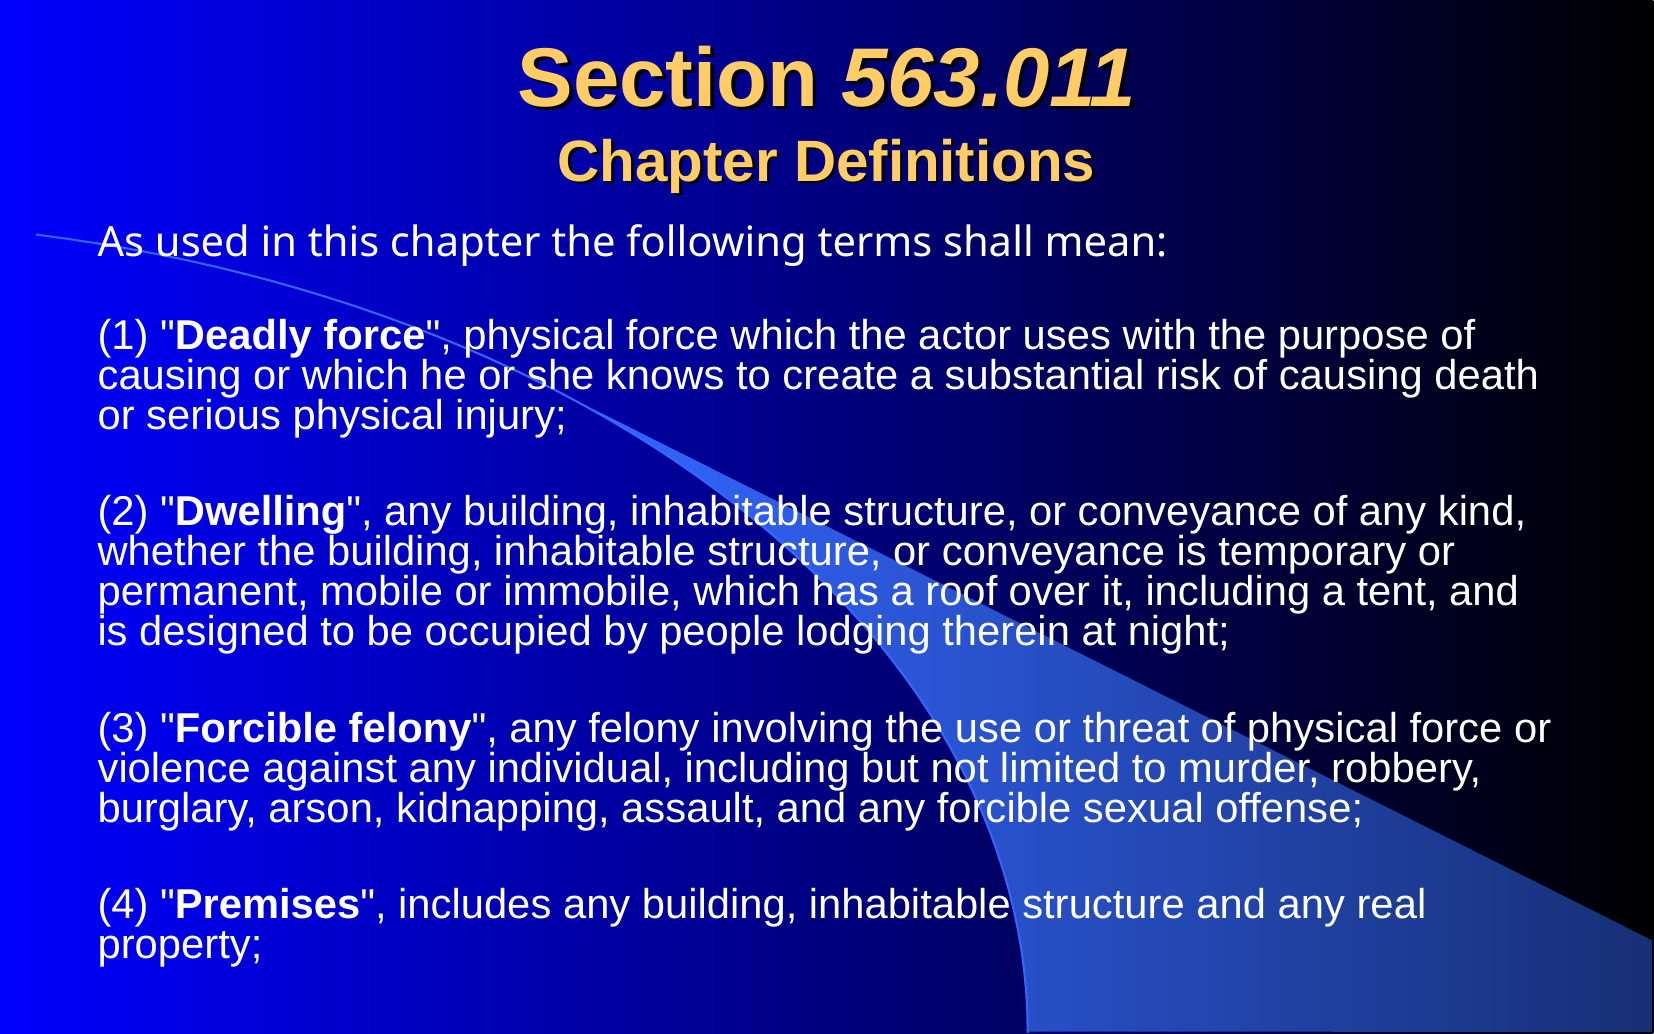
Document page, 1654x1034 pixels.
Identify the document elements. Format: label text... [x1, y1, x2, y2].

list As used in this chapter the following terms shall mean: (1) "Deadly force", physical force which the actor uses with the purpose of causing or which he or she knows to create a substantial risk of causing death or serious physical injury; (2) "Dwelling", any building, inhabitable structure, or conveyance of any kind, whether the building, inhabitable structure, or conveyance is temporary or permanent, mobile or immobile, which has a roof over it, including a tent, and is designed to be occupied by people lodging therein at night; (3) "Forcible felony", any felony involving the use or threat of physical force or violence against any individual, including but not limited to murder, robbery, burglary, arson, kidnapping, assault, and any forcible sexual offense; (4) "Premises", includes any building, inhabitable structure and any real property; [82, 217, 1571, 1034]
title Section 563.011 Chapter Definitions [82, 15, 1571, 201]
